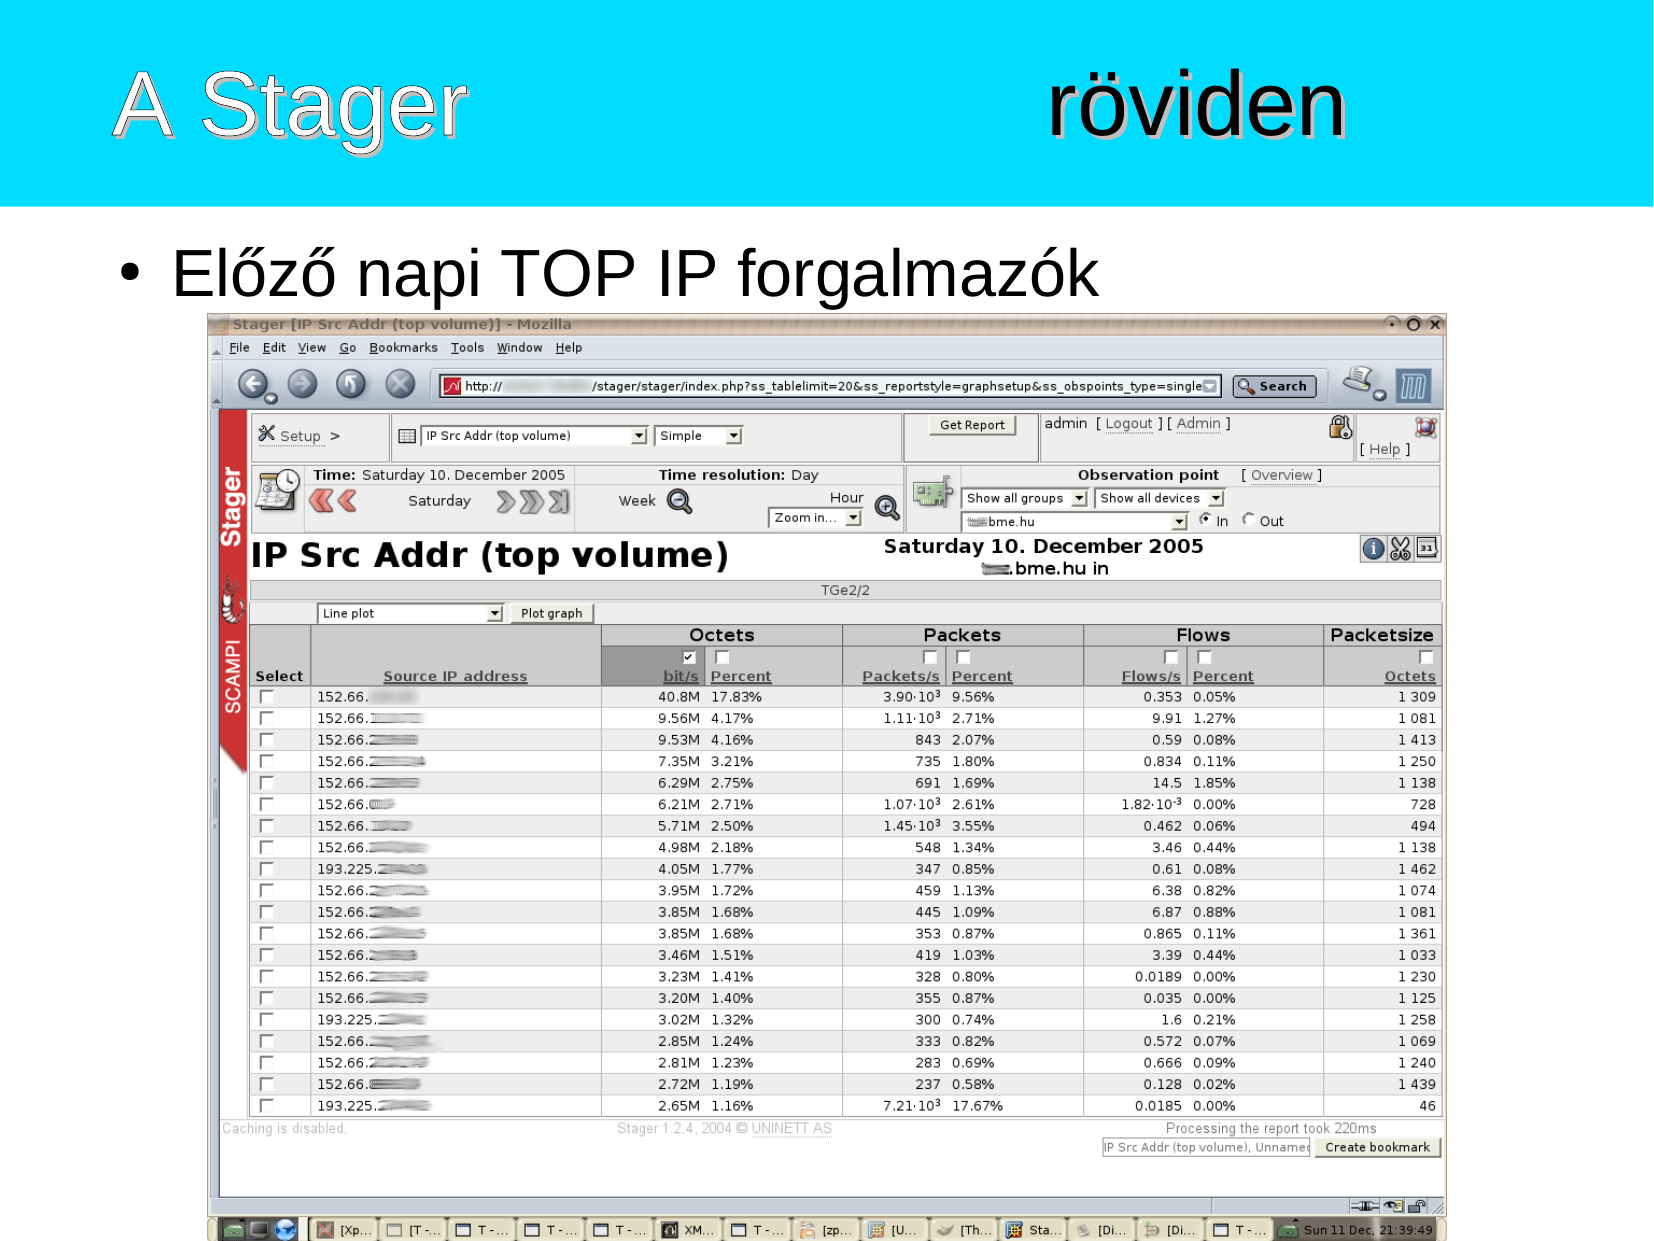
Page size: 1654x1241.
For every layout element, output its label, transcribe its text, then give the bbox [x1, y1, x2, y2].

picture [207, 313, 1447, 1241]
list Előző napi TOP IP forgalmazók [82, 236, 1571, 1109]
title A Stager röviden [0, 0, 1654, 207]
